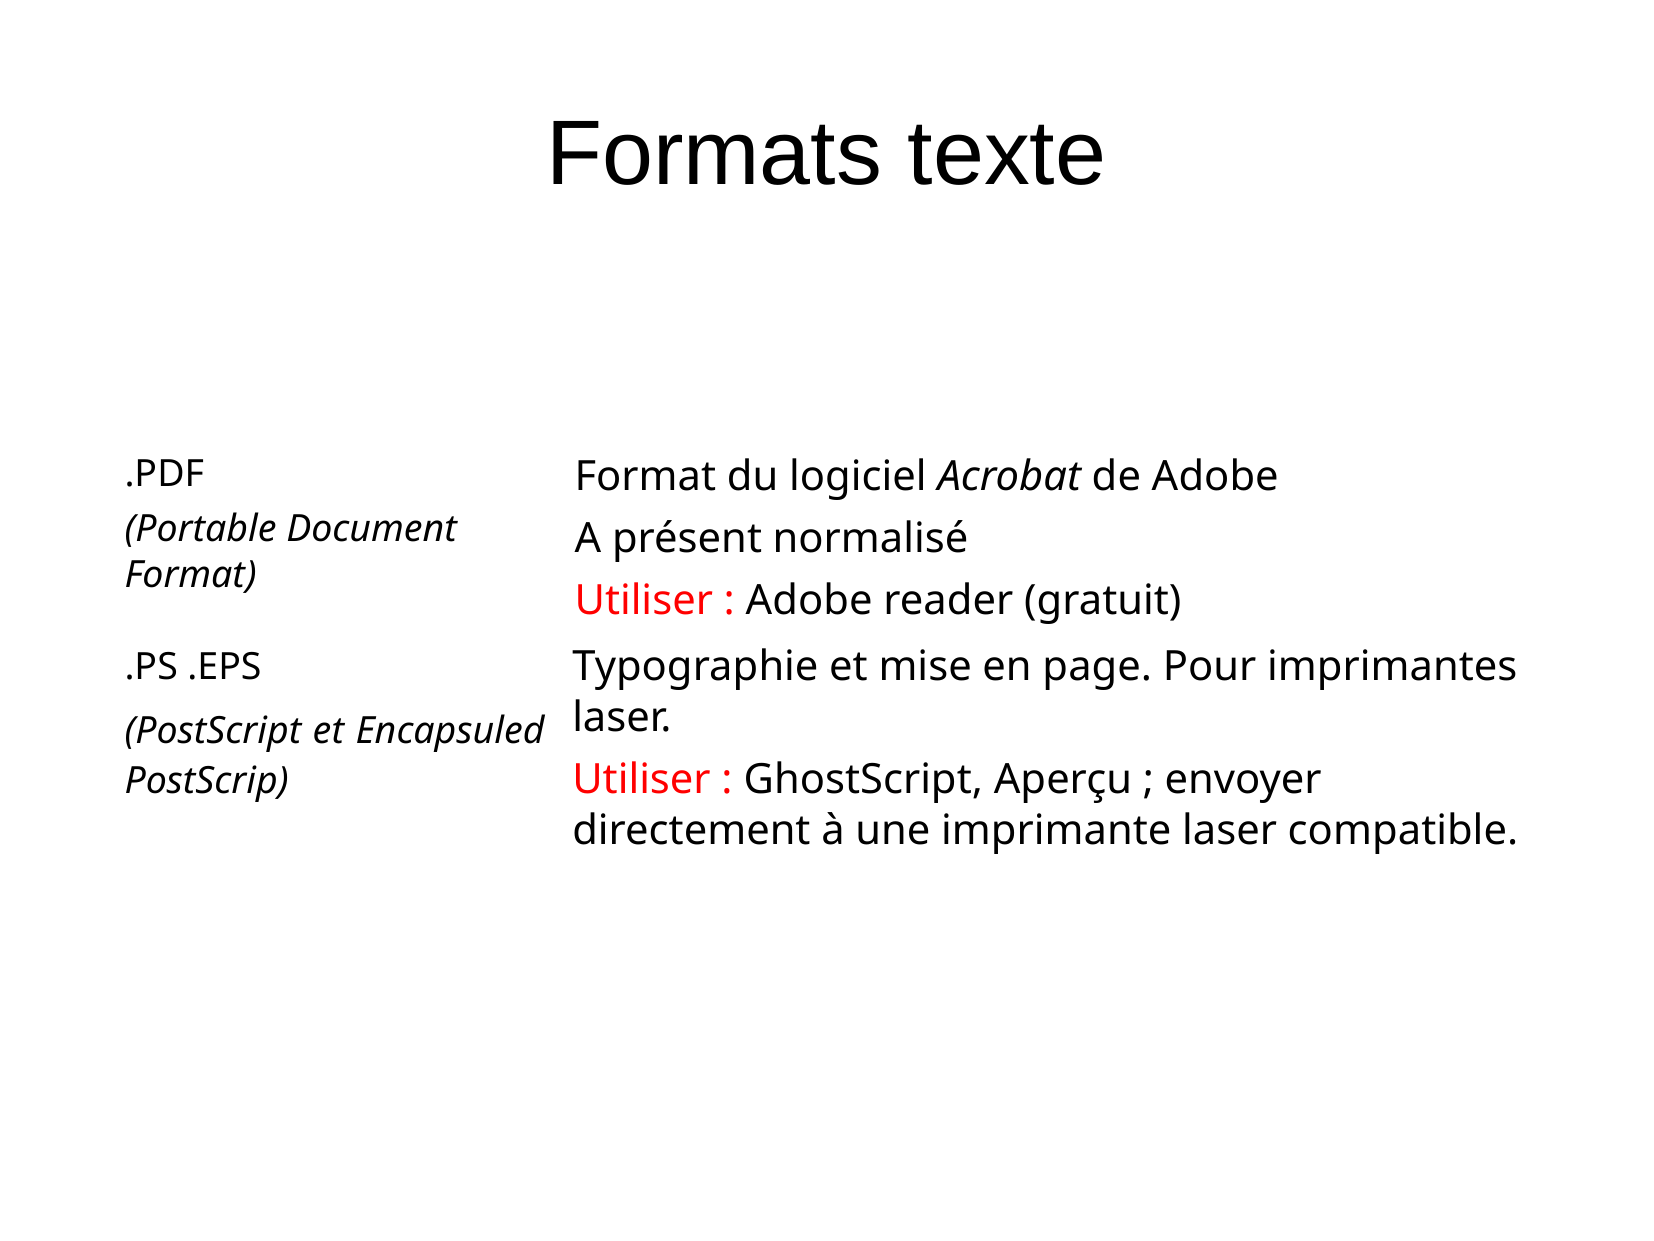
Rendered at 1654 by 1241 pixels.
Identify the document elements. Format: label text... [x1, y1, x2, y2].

table_cell Typographie et mise en page. Pour imprimantes laser. Utiliser : GhostScript, Aperçu ; envoyer directement à une imprimante laser compatible. [560, 632, 1560, 863]
title Formats texte [82, 49, 1571, 257]
table_header Format du logiciel Acrobat de Adobe A présent normalisé Utiliser : Adobe reader (gratuit) [560, 442, 1560, 632]
table_header .PDF (Portable Document Format) [110, 442, 560, 632]
table_cell .PS .EPS (PostScript et Encapsuled PostScrip) [110, 632, 560, 863]
